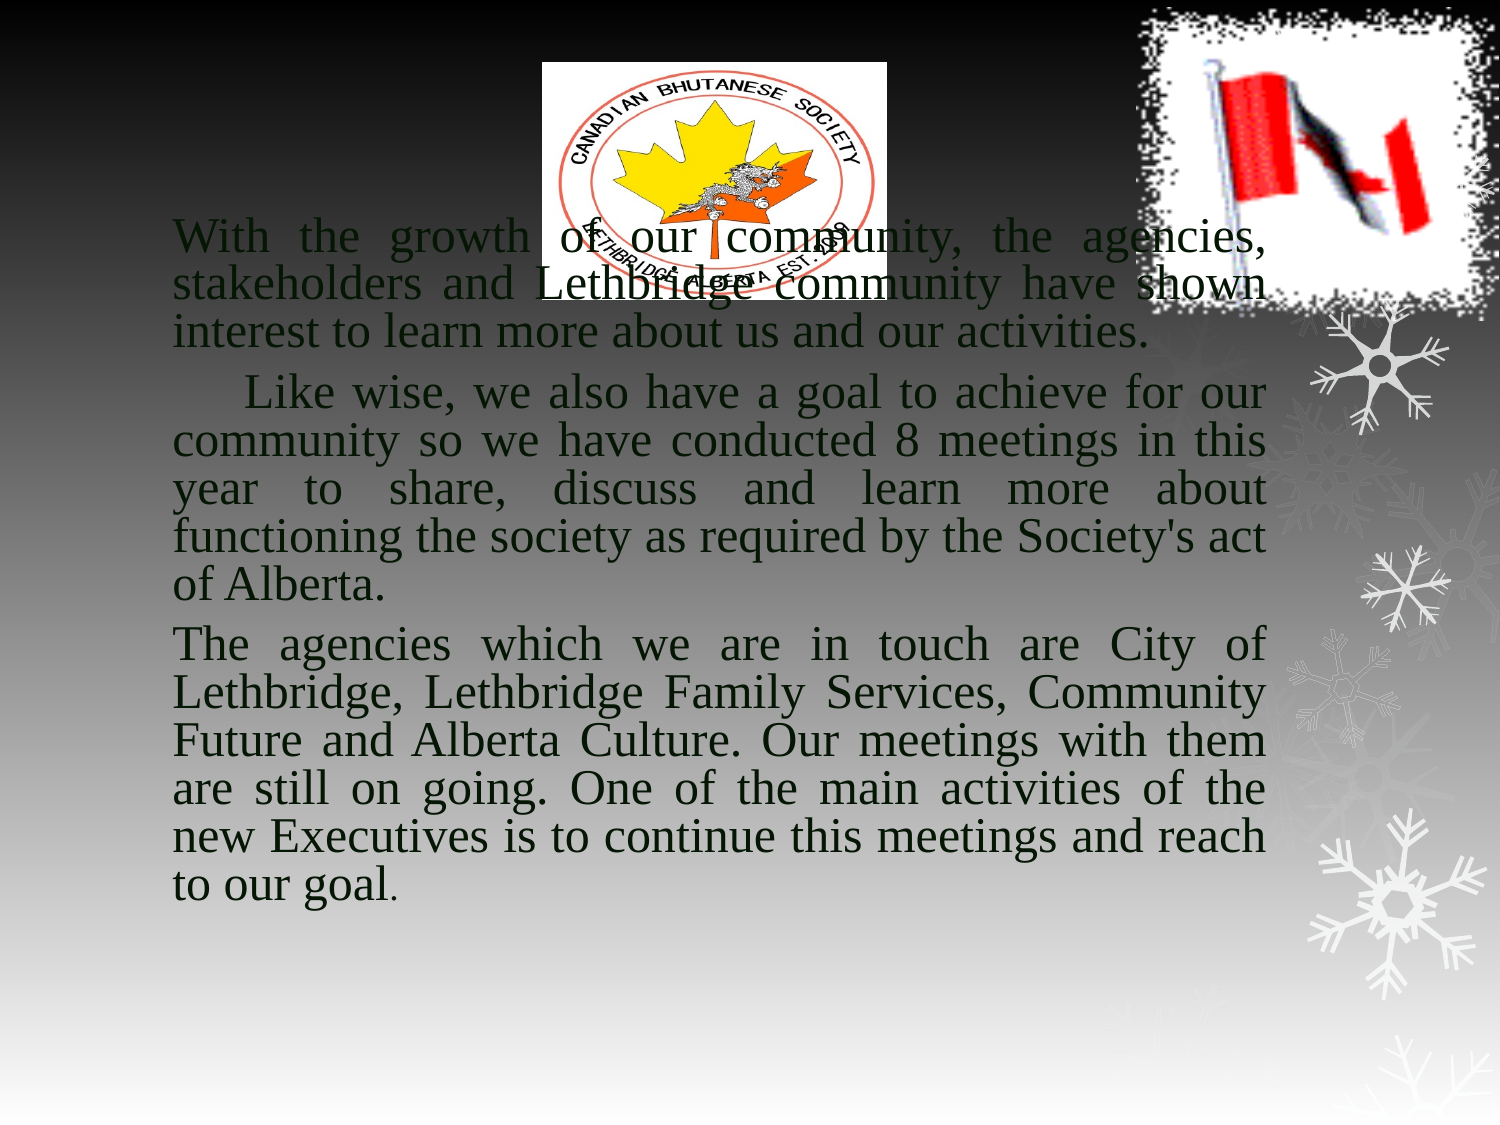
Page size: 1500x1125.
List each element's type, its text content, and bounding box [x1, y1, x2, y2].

picture [542, 62, 887, 206]
list With the growth of our community, the agencies, stakeholders and Lethbridge community have shown interest to learn more about us and our activities. Like wise, we also have a goal to achieve for our community so we have conducted 8 meetings in this year to share, discuss and learn more about functioning the society as required by the Society's act of Alberta. The agencies which we are in touch are City of Lethbridge, Lethbridge Family Services, Community Future and Alberta Culture. Our meetings with them are still on going. One of the main activities of the new Executives is to continue this meetings and reach to our goal. [157, 206, 1283, 1125]
picture [1136, 7, 1499, 321]
